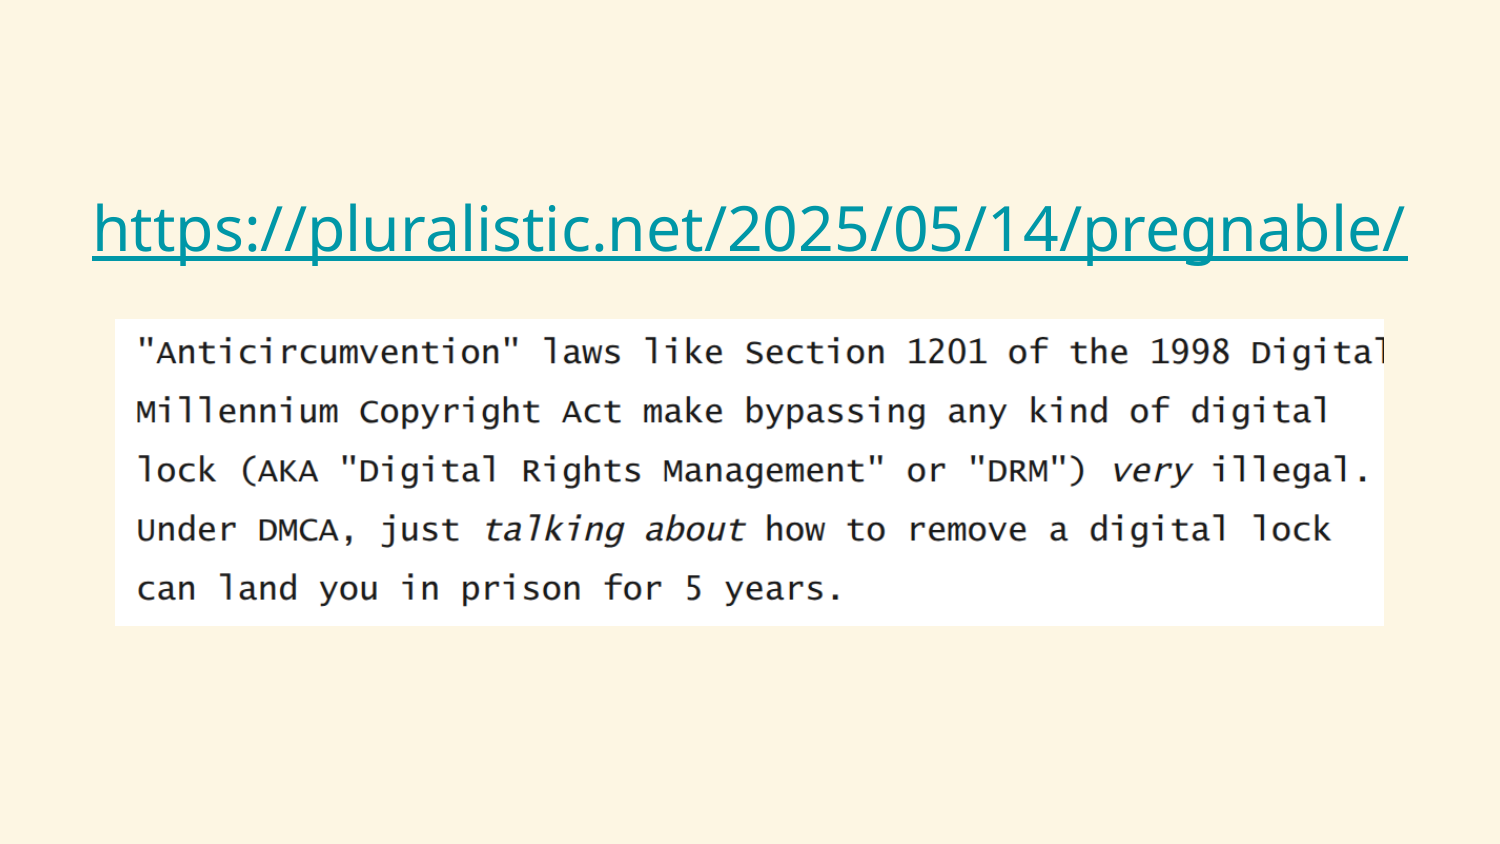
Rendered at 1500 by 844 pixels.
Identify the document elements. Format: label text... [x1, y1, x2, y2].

picture [115, 319, 1384, 626]
list https://pluralistic.net/2025/05/14/pregnable/ [51, 153, 1449, 416]
